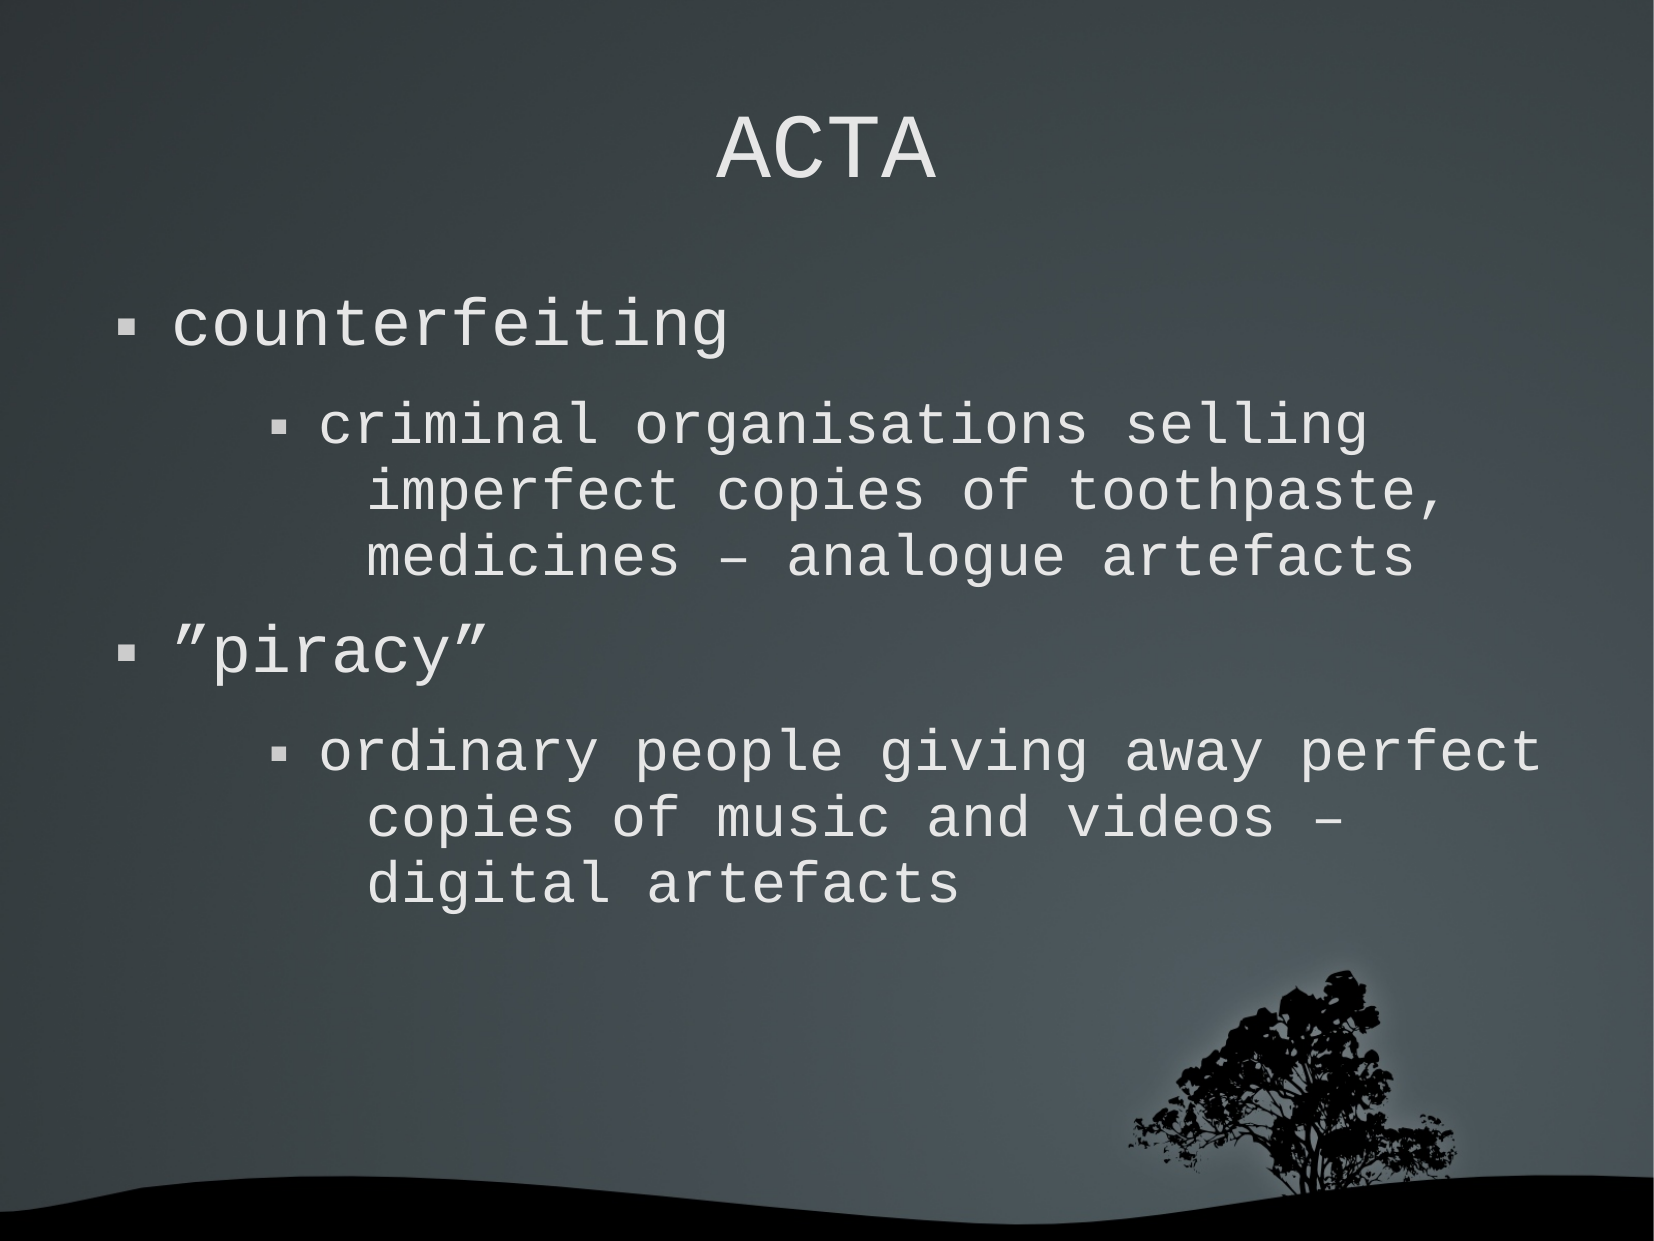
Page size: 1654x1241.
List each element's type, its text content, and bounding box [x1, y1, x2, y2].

picture [0, 0, 1654, 1241]
list counterfeiting criminal organisations selling imperfect copies of toothpaste, medicines – analogue artefacts ”piracy” ordinary people giving away perfect copies of music and videos – digital artefacts [82, 290, 1571, 1094]
title ACTA [82, 56, 1571, 250]
